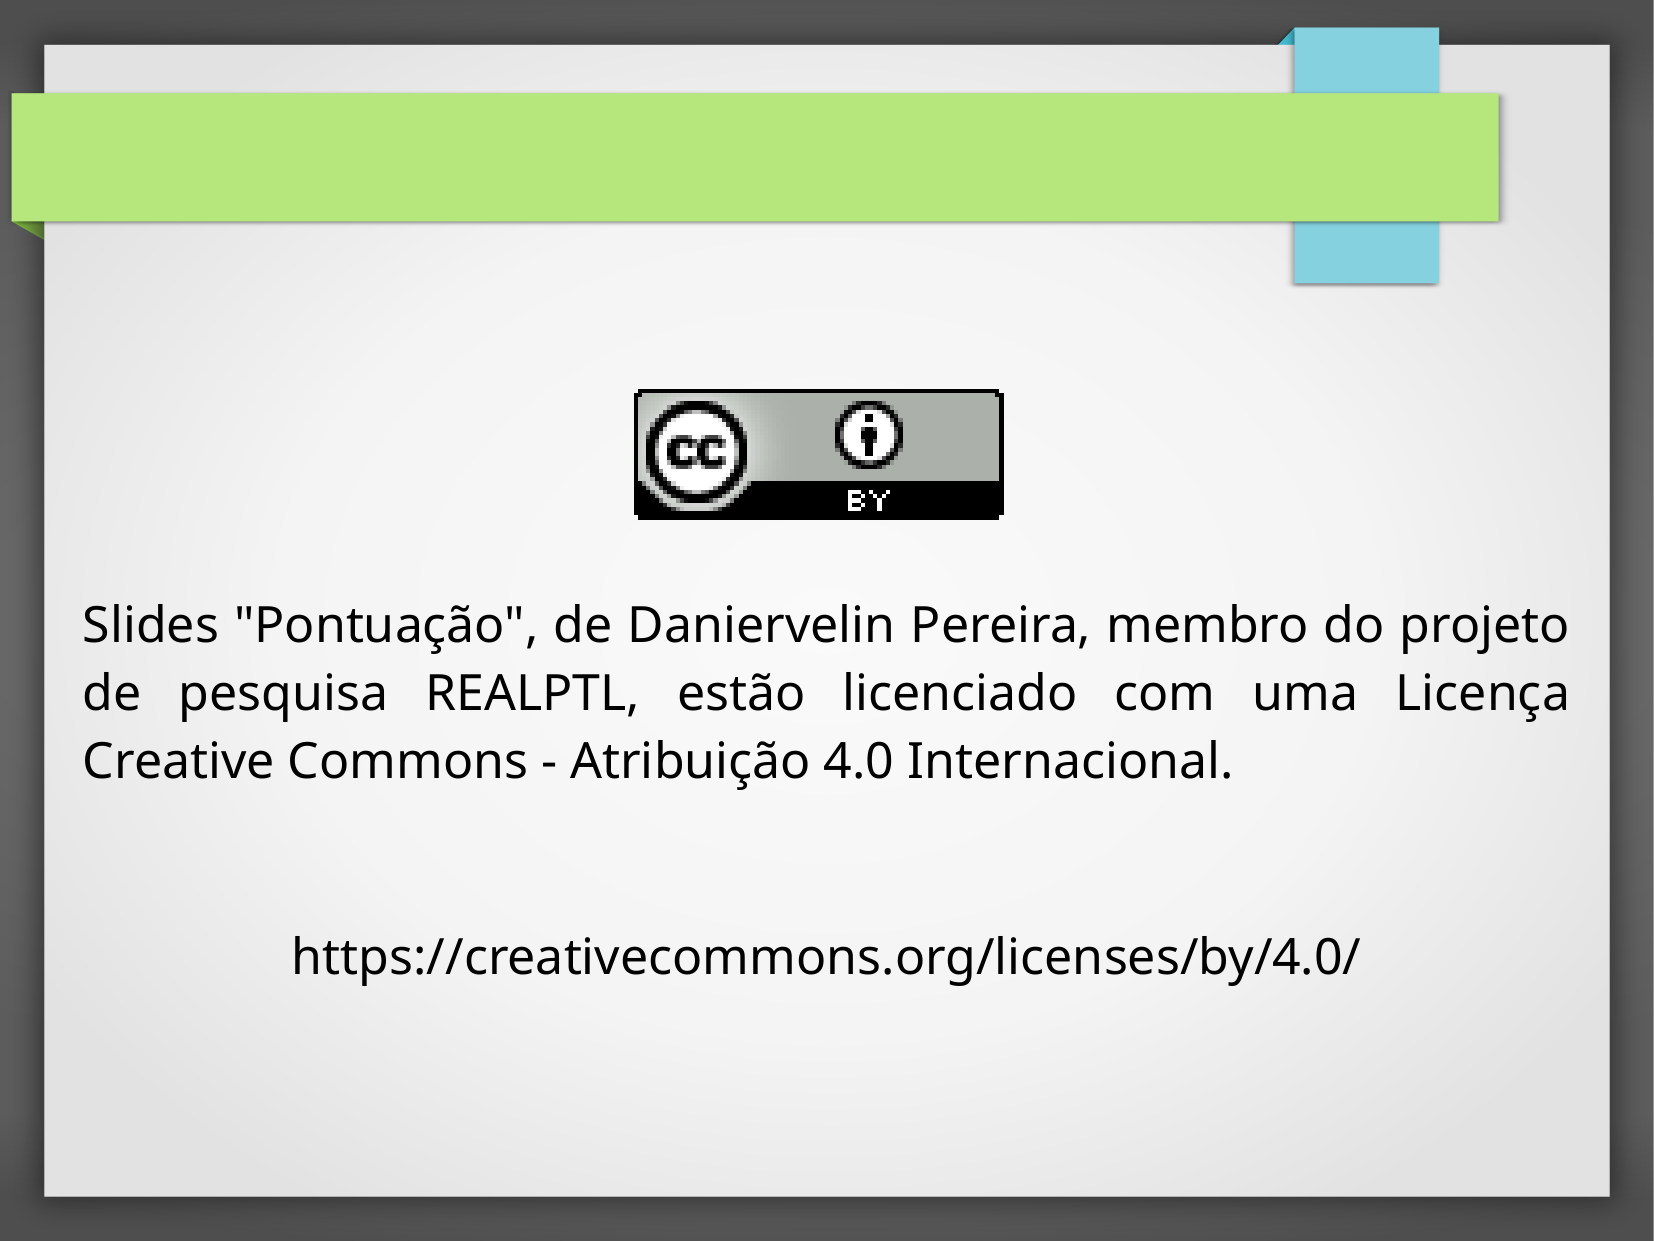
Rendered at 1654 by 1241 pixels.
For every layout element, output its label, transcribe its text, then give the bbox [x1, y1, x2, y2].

picture [0, 0, 1654, 1241]
list Slides "Pontuação", de Daniervelin Pereira, membro do projeto de pesquisa REALPTL, estão licenciado com uma Licença Creative Commons - Atribuição 4.0 Internacional. https://creativecommons.org/licenses/by/4.0/ [82, 295, 1571, 1015]
